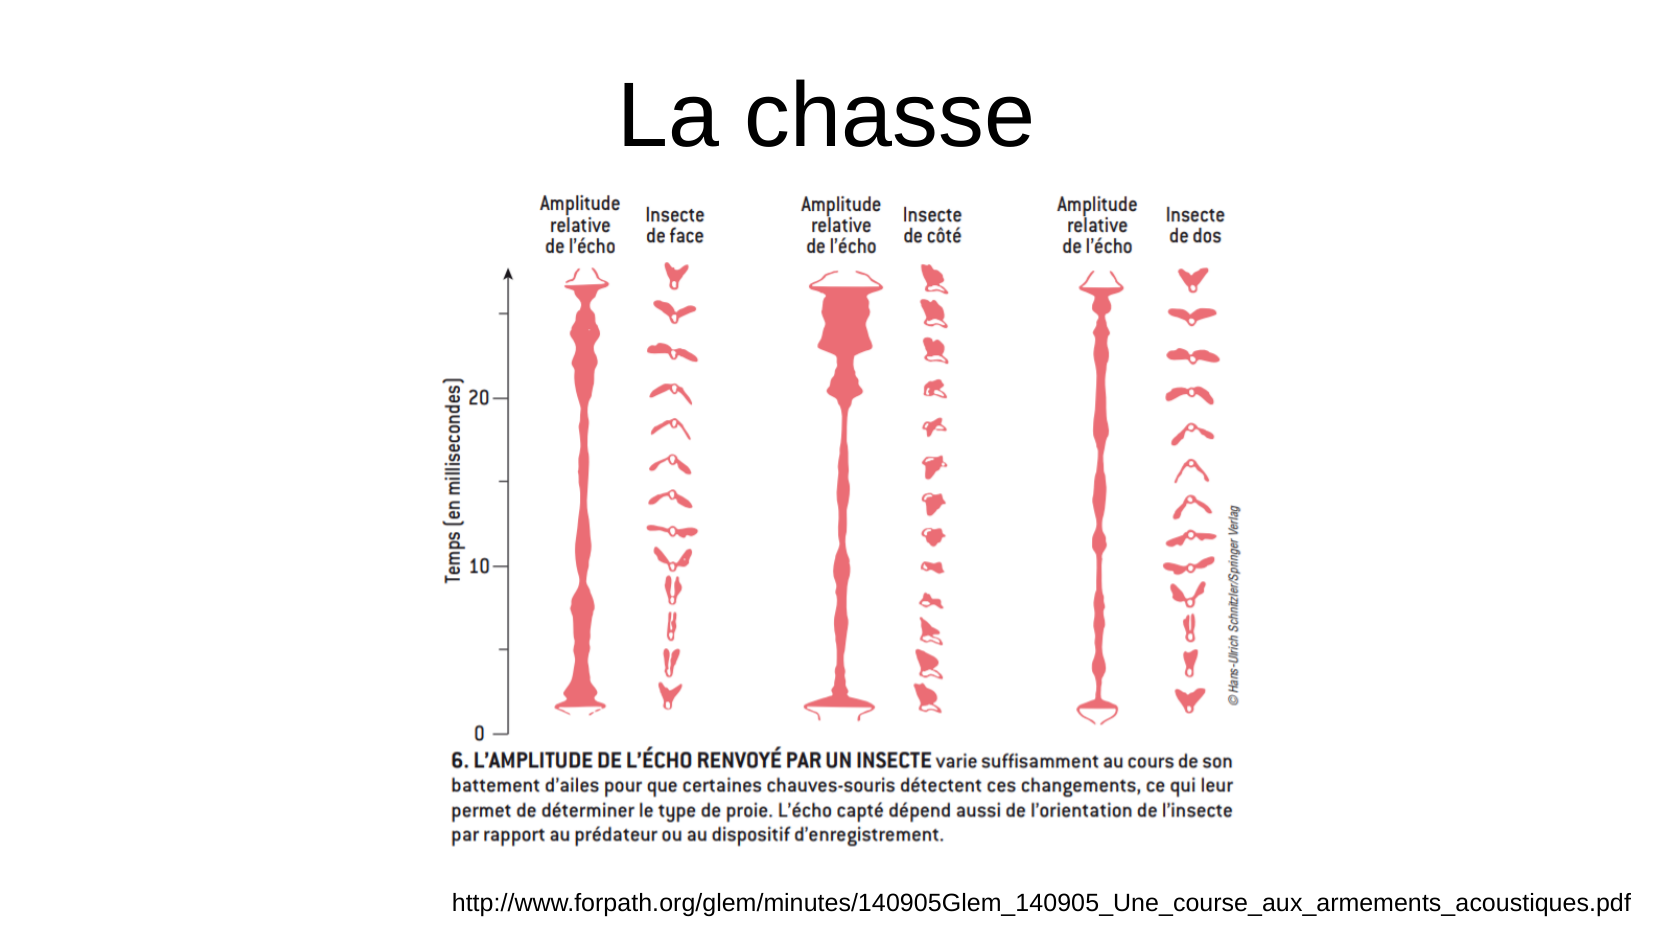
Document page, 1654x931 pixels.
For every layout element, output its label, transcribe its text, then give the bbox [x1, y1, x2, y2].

text_box http://www.forpath.org/glem/minutes/140905Glem_140905_Une_course_aux_armements_acoustiques.pdf [437, 881, 1654, 931]
title La chasse [82, 37, 1571, 193]
picture [413, 165, 1254, 876]
